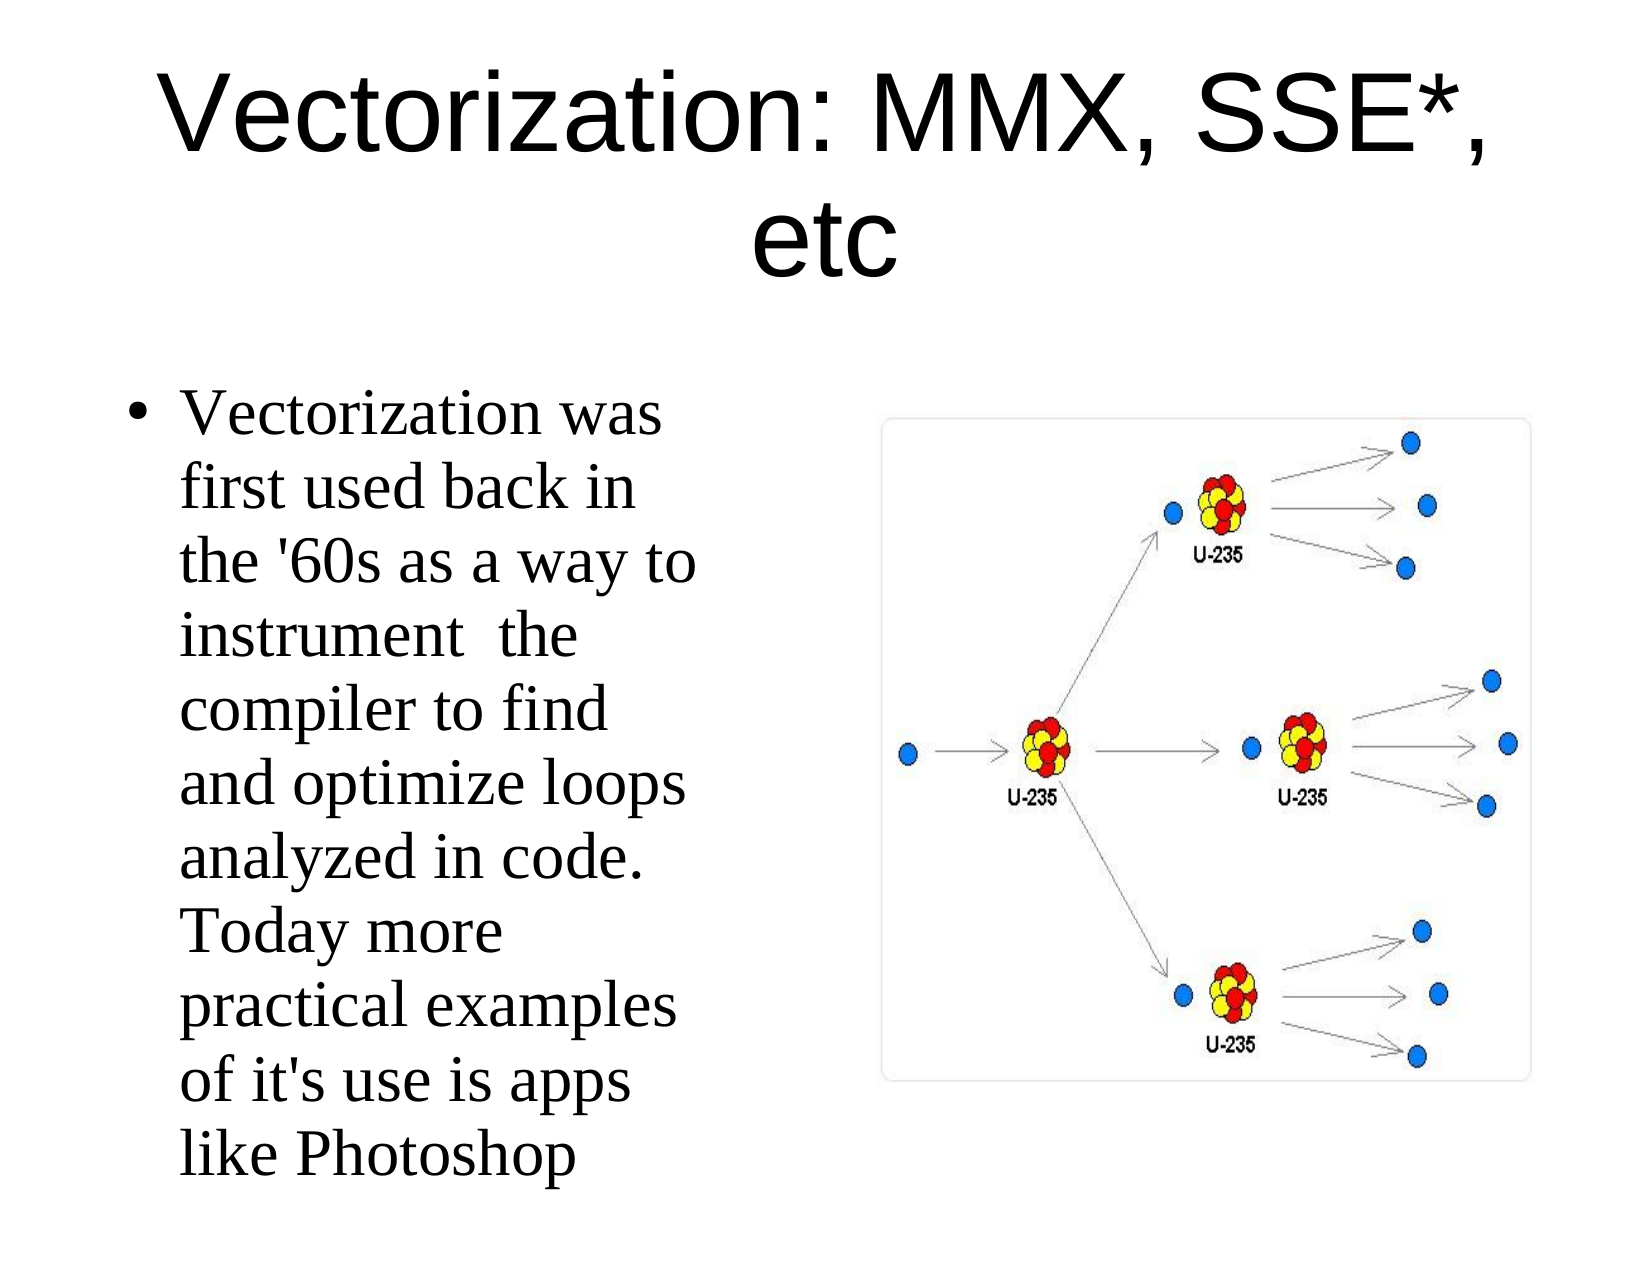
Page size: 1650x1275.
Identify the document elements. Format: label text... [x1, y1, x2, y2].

picture [876, 412, 1538, 1088]
title Vectorization: MMX, SSE*, etc [112, 35, 1538, 315]
list Vectorization was first used back in the '60s as a way to instrument the compiler to find and optimize loops analyzed in code. Today more practical examples of it's use is apps like Photoshop [37, 374, 699, 1198]
